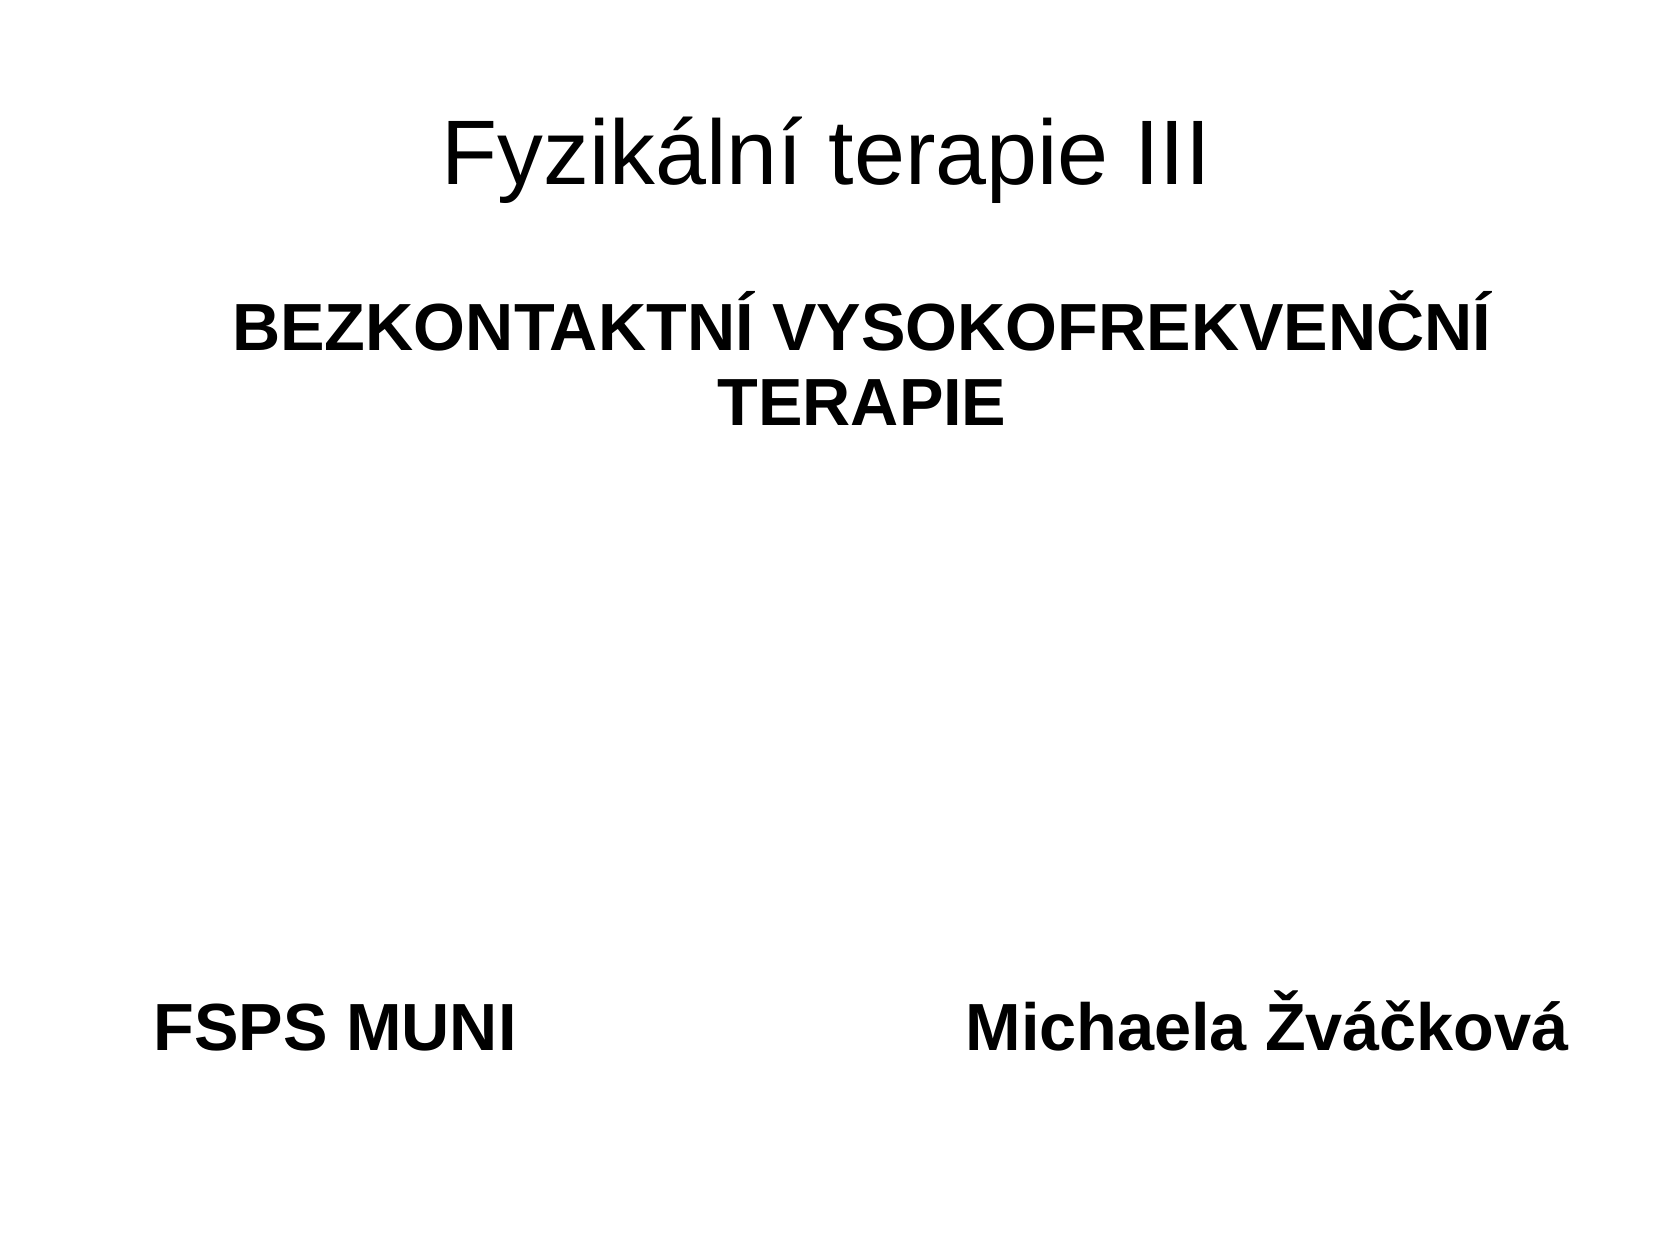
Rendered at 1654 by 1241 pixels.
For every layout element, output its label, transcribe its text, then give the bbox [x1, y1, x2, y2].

title Fyzikální terapie III [82, 49, 1571, 257]
list BEZKONTAKTNÍ VYSOKOFREKVENČNÍ TERAPIE FSPS MUNI Michaela Žváčková [82, 290, 1571, 1109]
